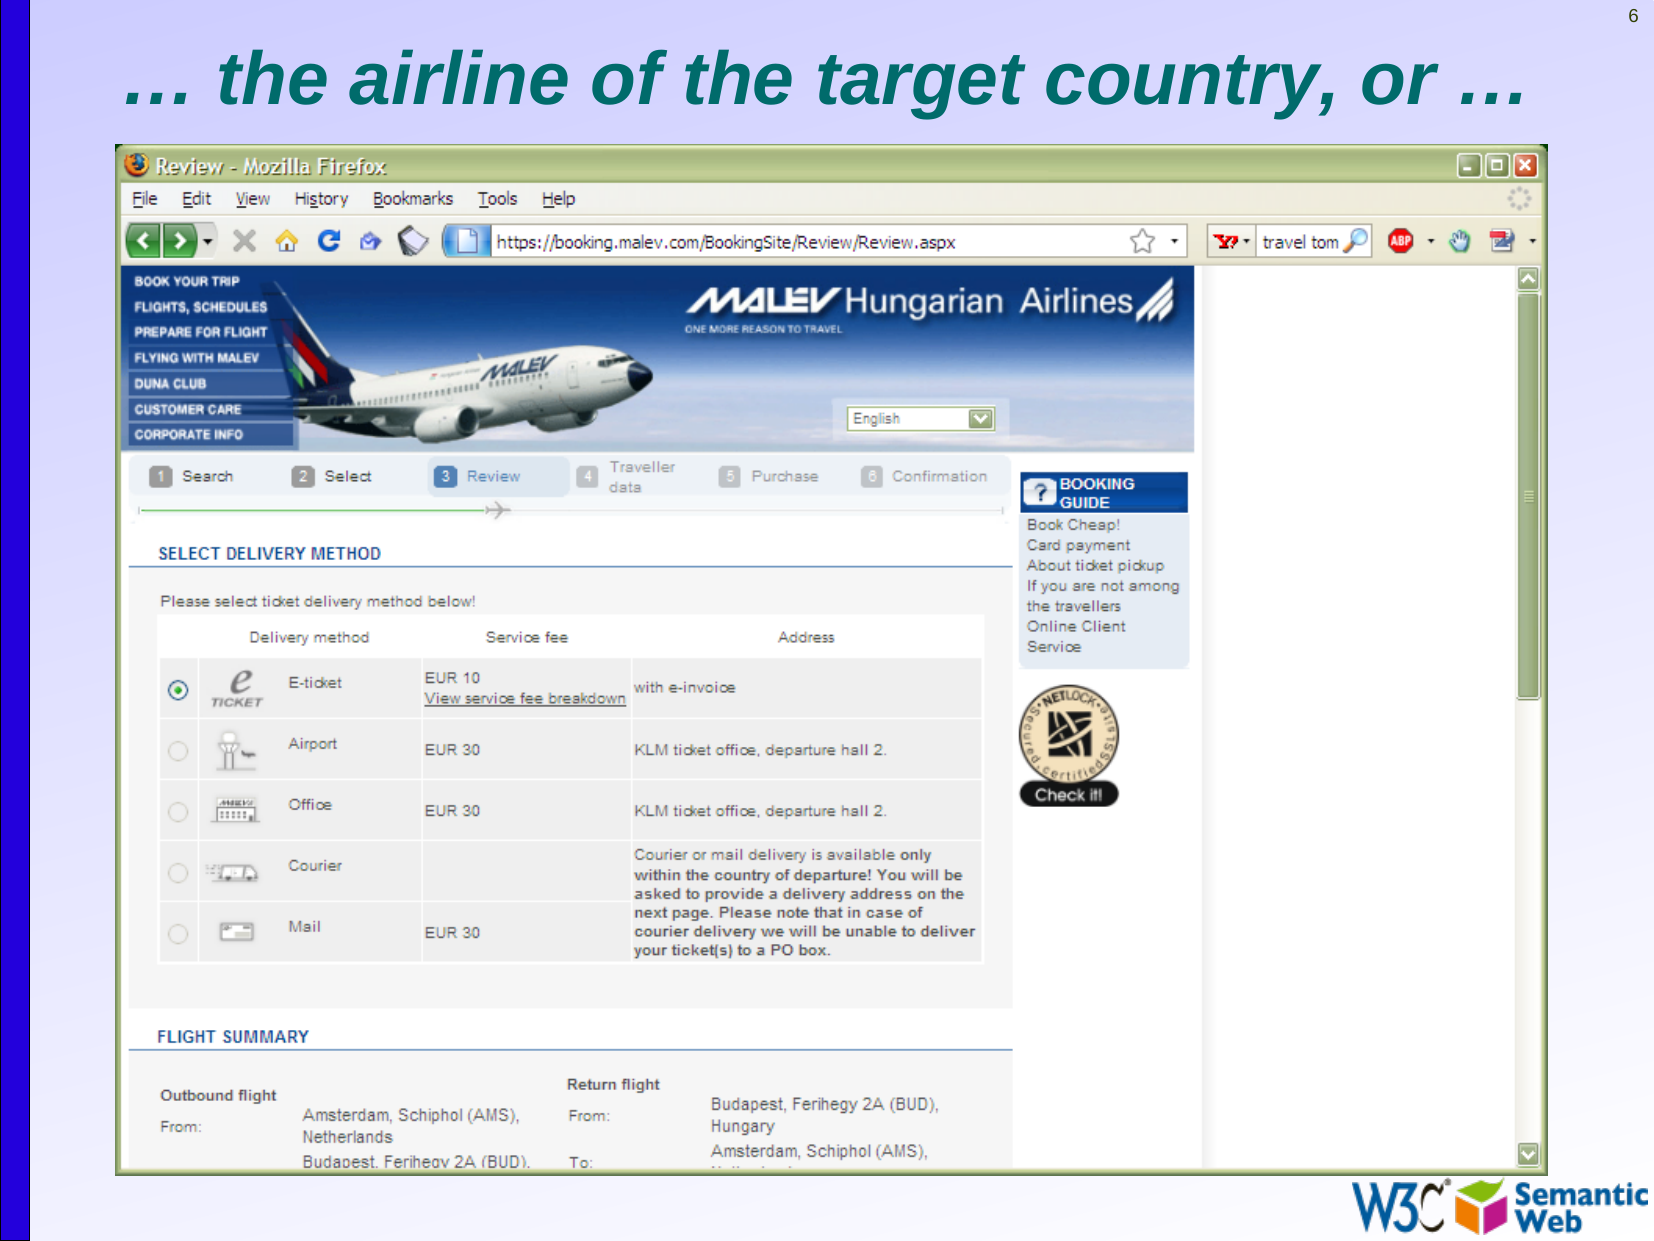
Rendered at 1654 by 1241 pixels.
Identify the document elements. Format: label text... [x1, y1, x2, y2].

title … the airline of the target country, or … [0, 0, 1654, 181]
picture [115, 144, 1648, 1235]
